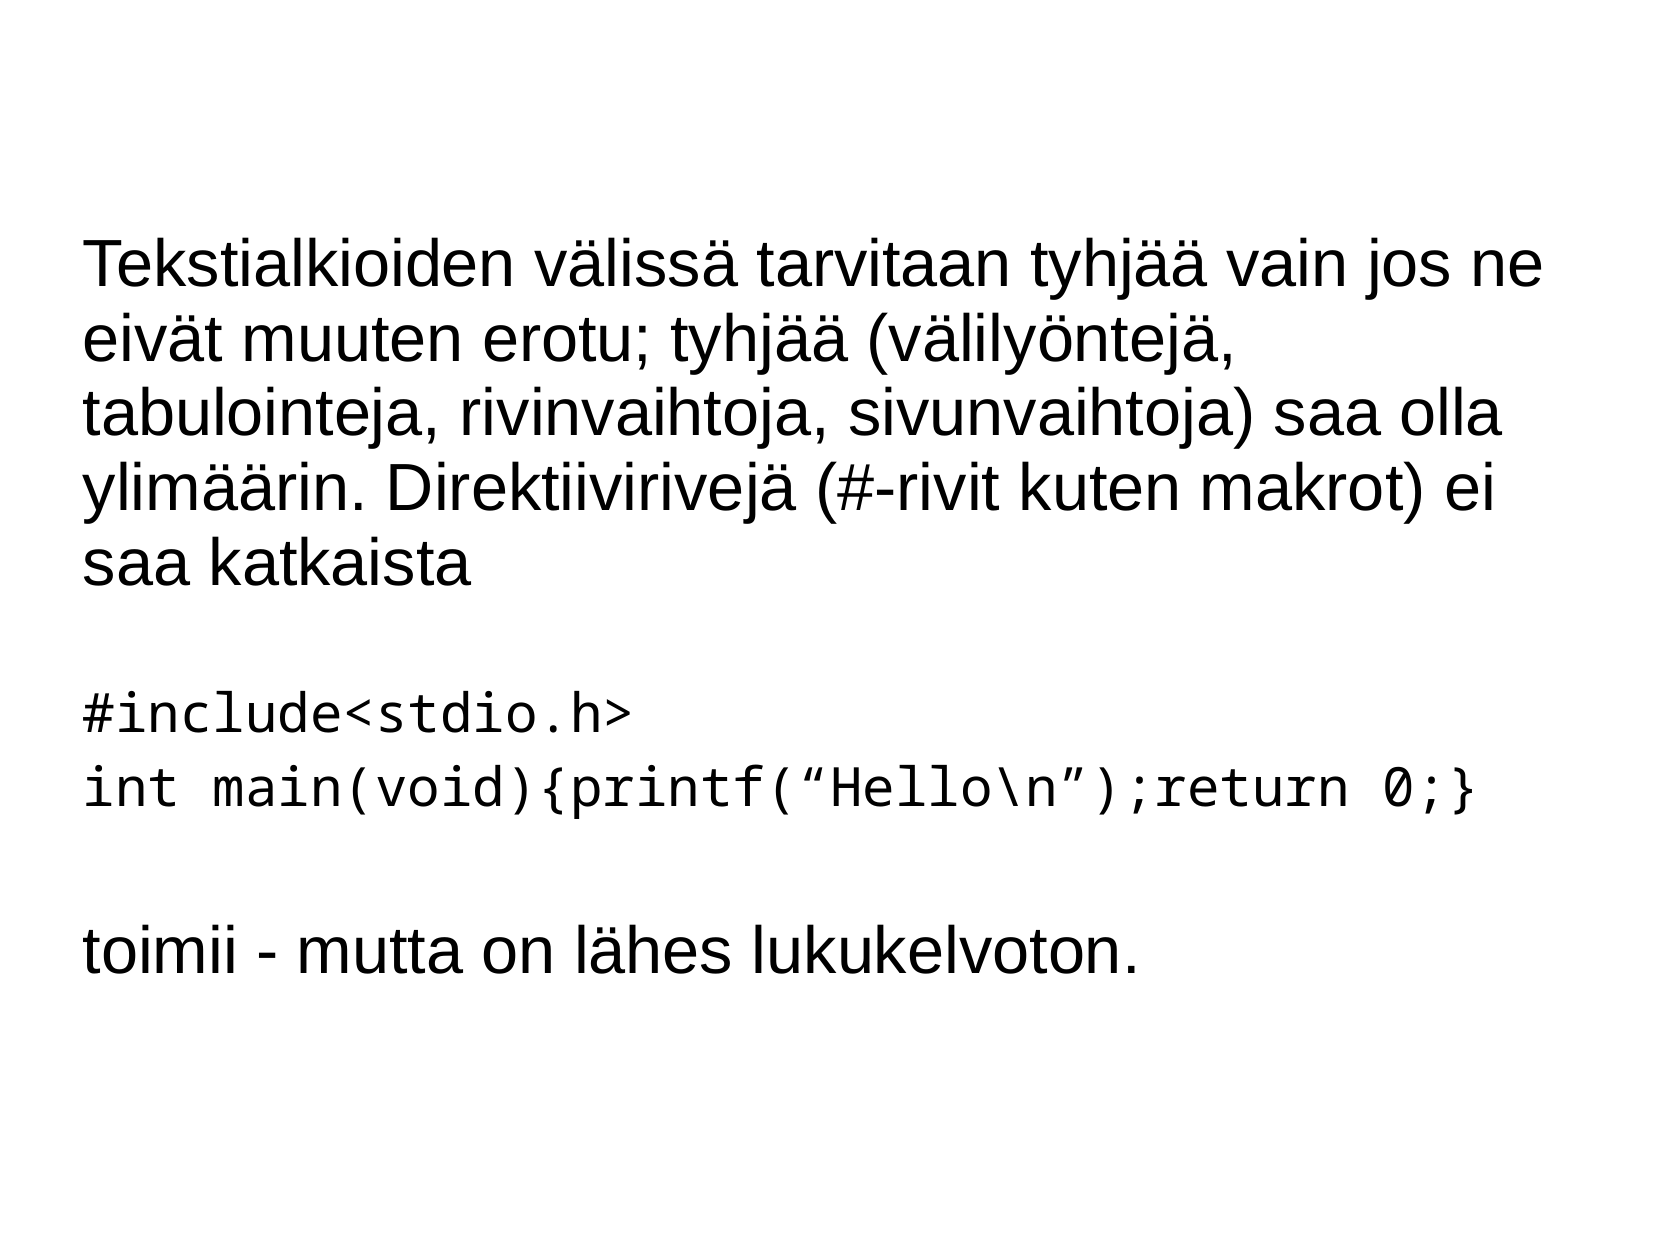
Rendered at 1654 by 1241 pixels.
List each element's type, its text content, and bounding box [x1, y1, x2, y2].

text_box Tekstialkioiden välissä tarvitaan tyhjää vain jos ne eivät muuten erotu; tyhjää (välilyöntejä, tabulointeja, rivinvaihtoja, sivunvaihtoja) saa olla ylimäärin. Direktiivirivejä (#-rivit kuten makrot) ei saa katkaista #include<stdio.h> int main(void){printf(“Hello\n”);return 0;} toimii - mutta on lähes lukukelvoton. [82, 112, 1571, 1102]
